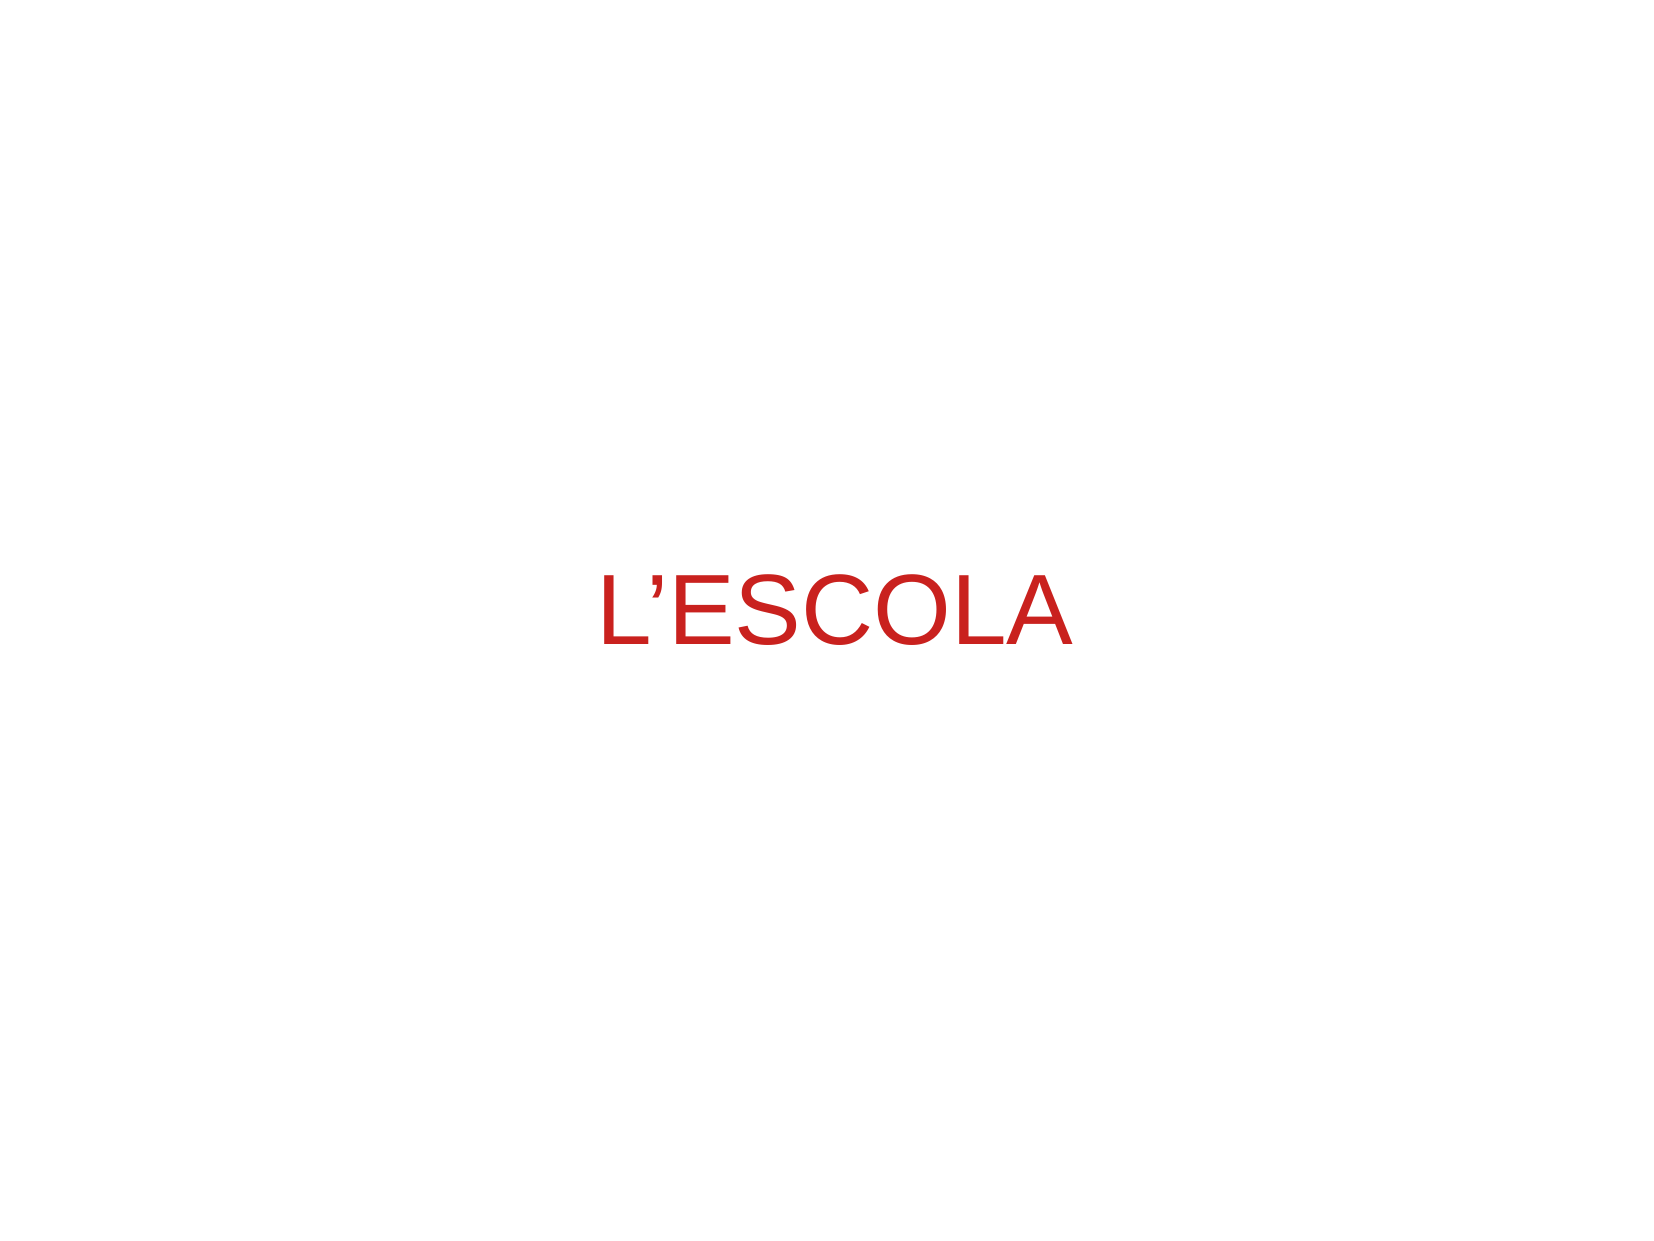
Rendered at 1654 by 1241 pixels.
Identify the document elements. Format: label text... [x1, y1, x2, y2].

text_box L’ESCOLA [488, 401, 1181, 807]
